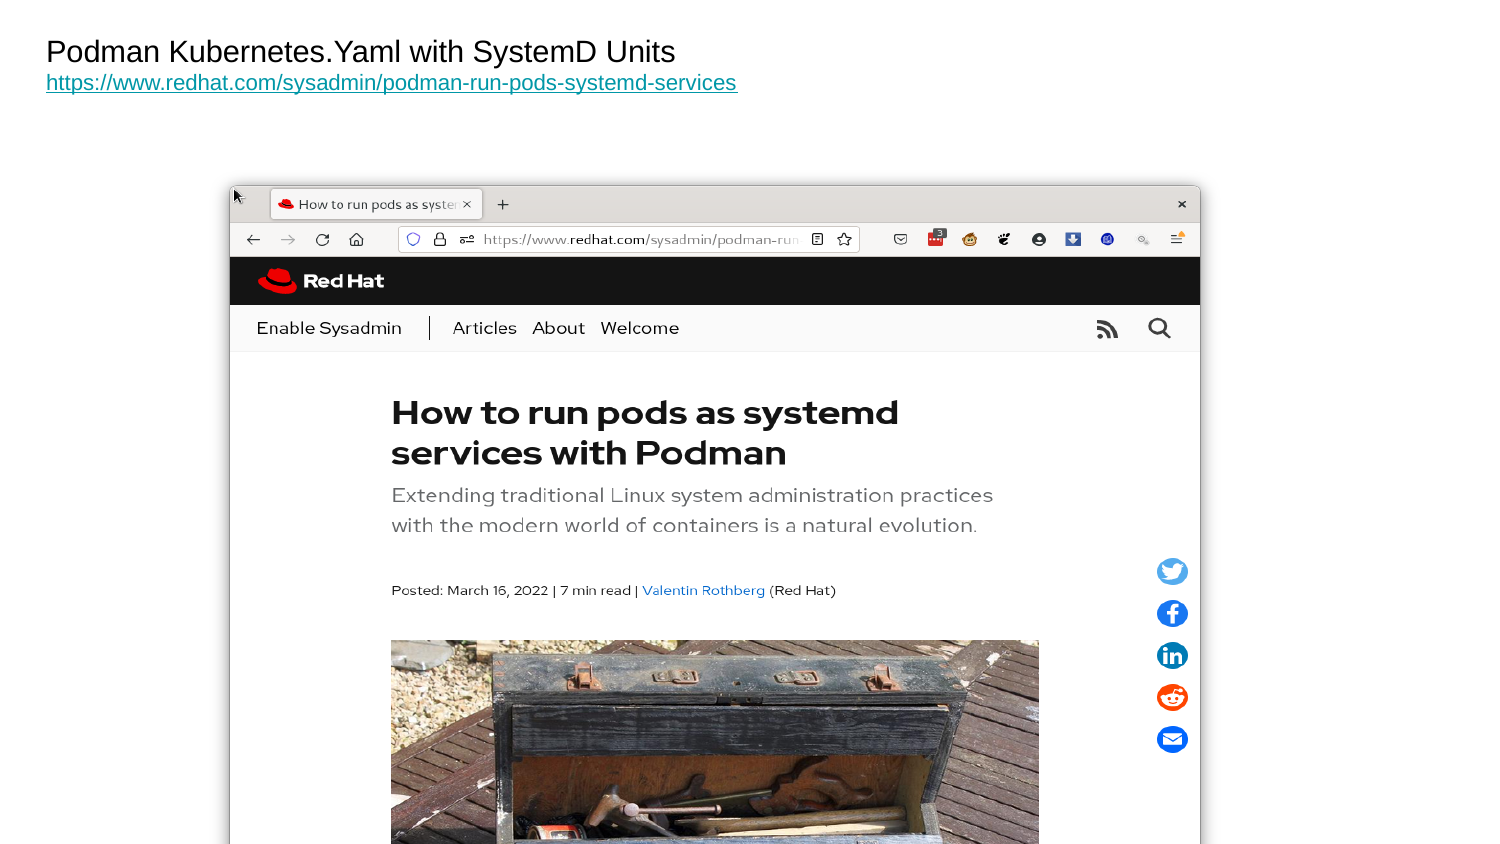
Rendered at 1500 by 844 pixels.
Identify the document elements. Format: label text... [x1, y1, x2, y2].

title Podman Kubernetes.Yaml with SystemD Units https://www.redhat.com/sysadmin/podman-run-pods-systemd-services [31, 16, 1429, 111]
picture [205, 166, 1224, 844]
